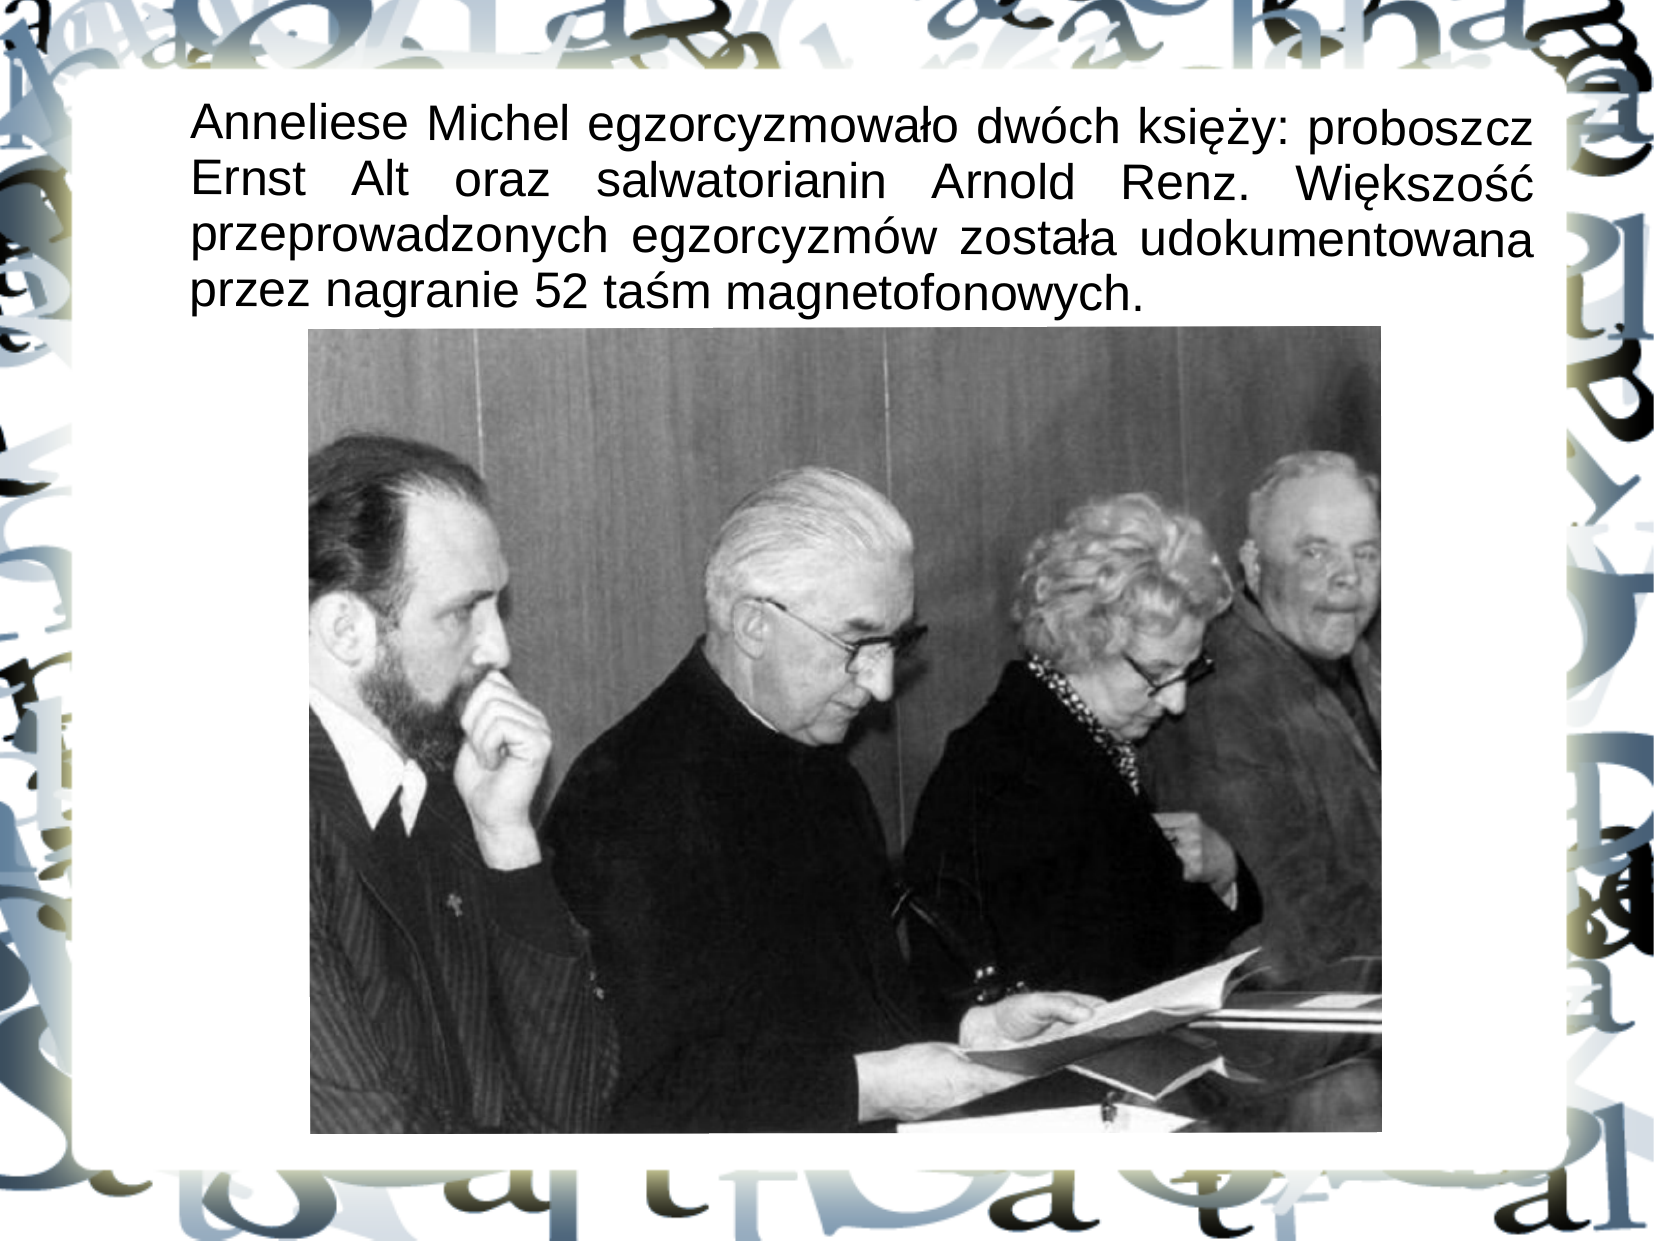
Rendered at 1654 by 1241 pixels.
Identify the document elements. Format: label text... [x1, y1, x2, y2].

picture [0, 0, 1654, 1241]
list Anneliese Michel egzorcyzmowało dwóch księży: proboszcz Ernst Alt oraz salwatorianin Arnold Renz. Większość przeprowadzonych egzorcyzmów została udokumentowana przez nagranie 52 taśm magnetofonowych. [118, 93, 1536, 326]
